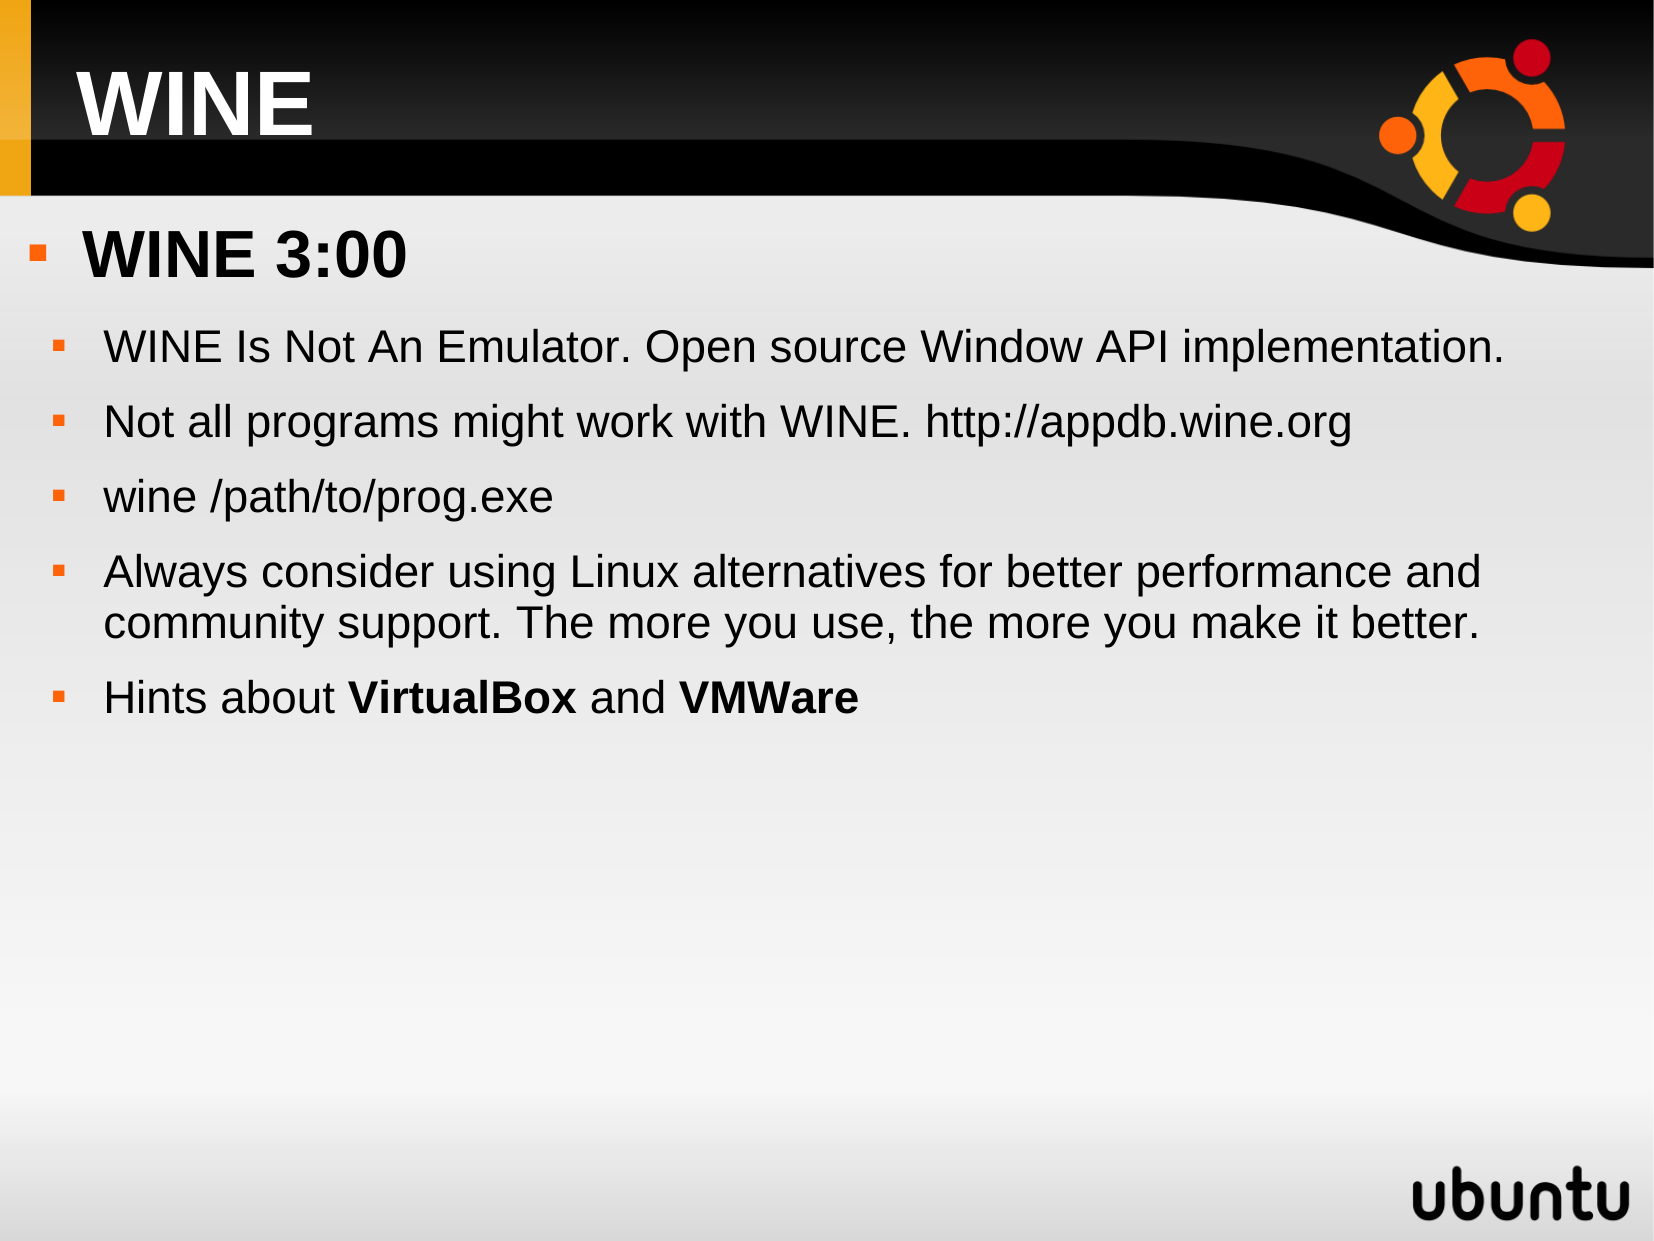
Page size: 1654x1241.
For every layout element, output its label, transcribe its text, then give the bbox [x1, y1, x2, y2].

picture [0, 0, 1654, 1241]
title WINE [76, 0, 1565, 208]
list WINE 3:00 WINE Is Not An Emulator. Open source Window API implementation. Not all programs might work with WINE. http://appdb.wine.org wine /path/to/prog.exe Always consider using Linux alternatives for better performance and community support. The more you use, the more you make it better. Hints about VirtualBox and VMWare [11, 217, 1651, 1036]
